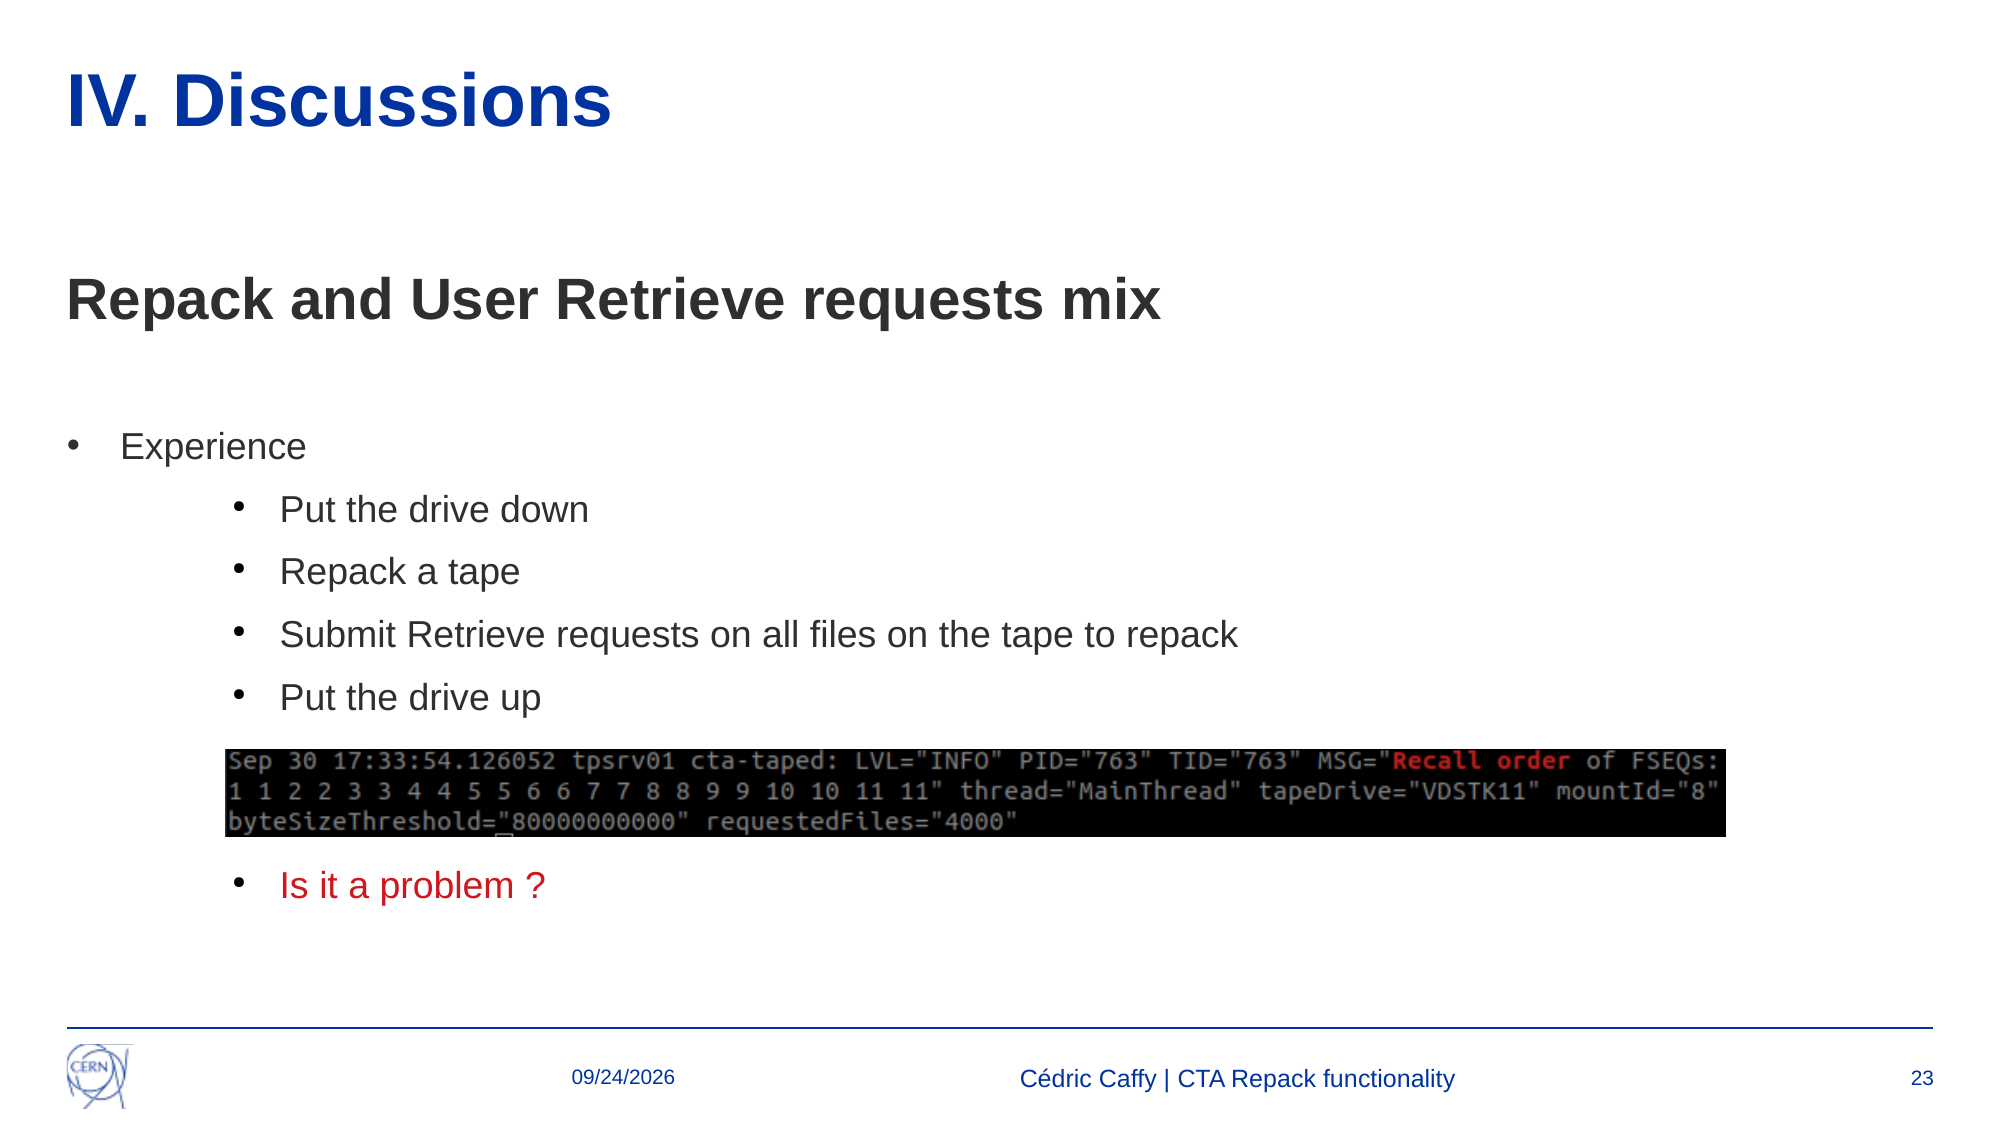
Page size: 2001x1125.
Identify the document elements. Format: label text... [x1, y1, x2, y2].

picture [225, 749, 1726, 837]
footer Cédric Caffy | CTA Repack functionality [698, 1047, 1777, 1108]
title IV. Discussions [66, 61, 1933, 237]
slide_number 10/01/2020 [571, 1046, 676, 1107]
list Repack and User Retrieve requests mix Experience Put the drive down Repack a tape Submit Retrieve requests on all files on the tape to repack Put the drive up Is it a problem ? [66, 261, 1951, 976]
slide_number <number> [1822, 1047, 1934, 1108]
